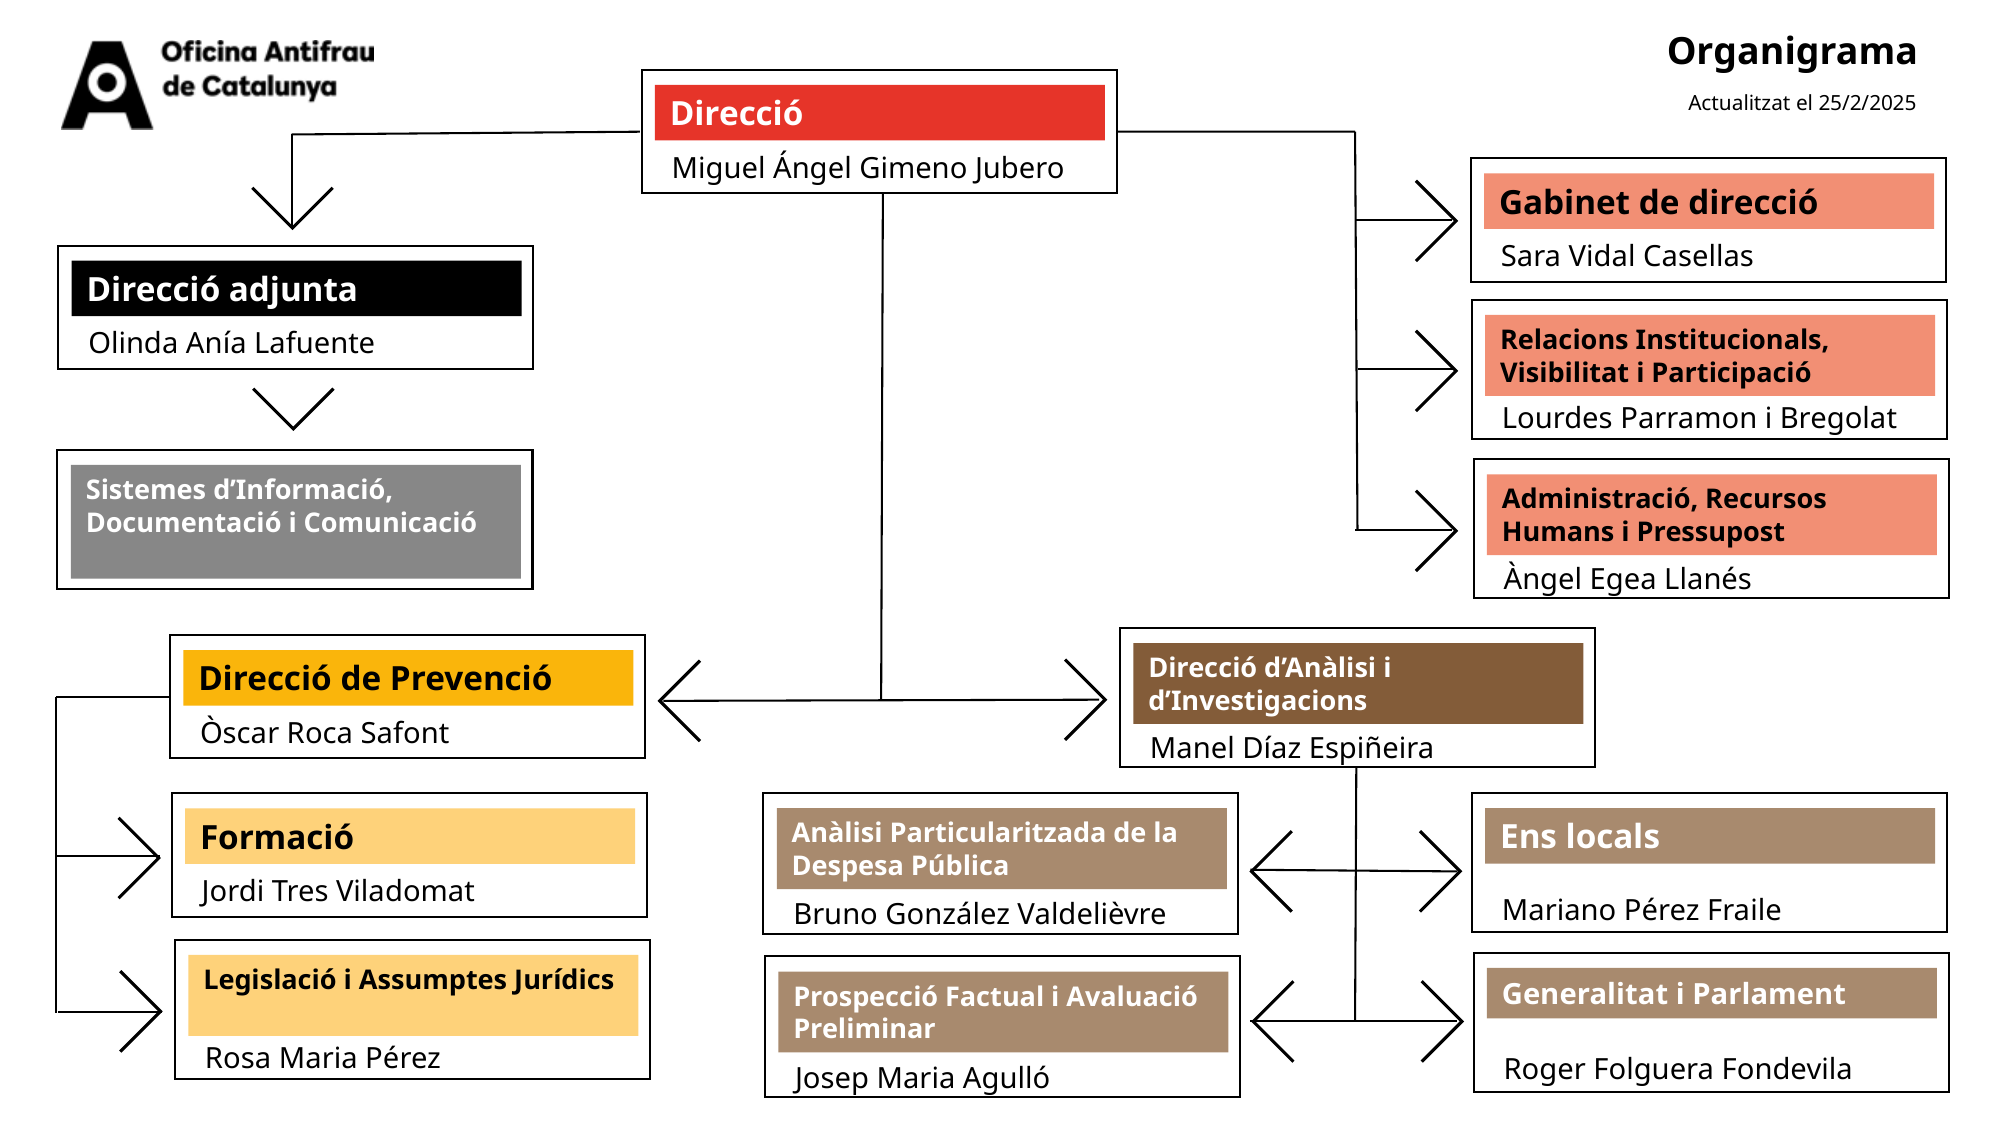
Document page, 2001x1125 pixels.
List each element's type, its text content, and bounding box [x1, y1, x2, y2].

picture [1195, 796, 1347, 1097]
text_box Gabinet de direcció [1513, 173, 1935, 229]
text_box Direcció de Prevenció [183, 650, 603, 706]
text_box Direcció d’Anàlisi i d’Investigacions [1162, 643, 1584, 724]
picture [66, 936, 217, 1087]
text_box Organigrama [1651, 19, 1961, 81]
text_box Ens locals [1517, 808, 1936, 864]
text_box Josep Maria Agulló [780, 1051, 1086, 1103]
text_box Rosa Maria Pérez [217, 1031, 474, 1083]
picture [1366, 796, 1519, 1097]
text_box Jordi Tres Viladomat [216, 864, 518, 916]
picture [61, 40, 374, 130]
text_box Roger Folguera Fondevila [1519, 1042, 1893, 1094]
picture [218, 335, 369, 486]
picture [1011, 624, 1162, 775]
text_box Àngel Egea Llanés [1513, 552, 1789, 604]
text_box Administració, Recursos Humans i Pressupost [1513, 474, 1937, 556]
picture [603, 625, 754, 776]
text_box Manel Díaz Espiñeira [1162, 721, 1472, 772]
picture [65, 783, 216, 934]
text_box Direcció adjunta [71, 260, 522, 317]
text_box Òscar Roca Safont [185, 706, 487, 758]
text_box Legislació i Assumptes Jurídics [217, 954, 639, 1036]
text_box Sara Vidal Casellas [1513, 230, 1797, 281]
text_box Lourdes Parramon i Bregolat [1513, 391, 1940, 443]
text_box Direcció [654, 84, 1105, 141]
text_box Relacions Institucionals, Visibilitat i Participació [1513, 314, 1936, 391]
text_box Formació [216, 808, 636, 864]
picture [1362, 455, 1513, 606]
text_box Sistemes d’Informació, Documentació i Comunicació [70, 464, 521, 579]
picture [1362, 145, 1513, 446]
text_box Mariano Pérez Fraile [1517, 883, 1817, 934]
text_box Generalitat i Parlament [1519, 967, 1937, 1019]
text_box Bruno González Valdelièvre [778, 888, 1195, 939]
text_box Actualitzat el 25/2/2025 [1673, 81, 1962, 123]
text_box Olinda Anía Lafuente [73, 317, 412, 368]
text_box Anàlisi Particularitzada de la Despesa Pública [776, 808, 1195, 890]
text_box Prospecció Factual i Avaluació Preliminar [778, 971, 1196, 1053]
picture [217, 134, 368, 285]
text_box Miguel Ángel Gimeno Jubero [656, 141, 1110, 193]
